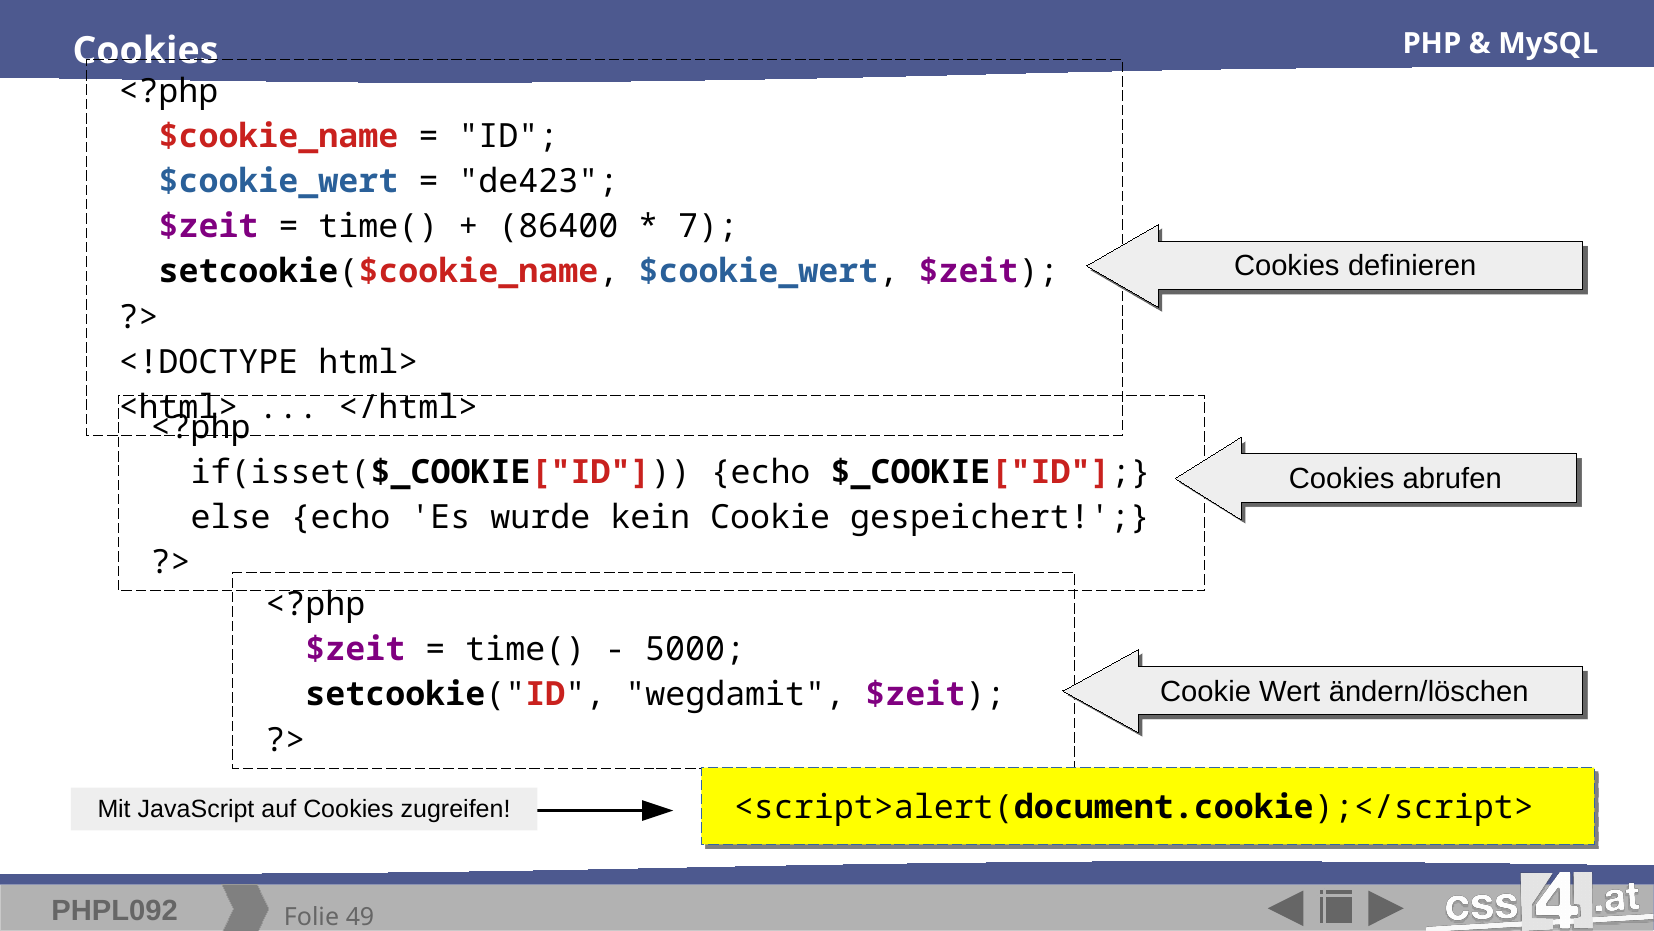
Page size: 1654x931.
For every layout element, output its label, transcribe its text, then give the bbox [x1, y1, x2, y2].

picture [1426, 872, 1654, 931]
text_box [0, 0, 1654, 83]
text_box Cookies definieren [1086, 224, 1583, 308]
text_box Cookies [57, 16, 469, 69]
text_box Cookies abrufen [1175, 437, 1577, 520]
text_box Folie <Foliennummer> [269, 891, 542, 931]
text_box <?php if(isset($_COOKIE["ID"])) {echo $_COOKIE["ID"];} else {echo 'Es wurde kein Cookie gespeichert!';} ?> [118, 419, 1205, 567]
text_box PHPL092 [36, 886, 209, 931]
text_box <?php $cookie_name = "ID"; $cookie_wert = "de423"; $zeit = time() + (86400 * 7); setcookie($cookie_name, $cookie_wert, $zeit); ?> <!DOCTYPE html> <html> ... </html> [86, 100, 1123, 395]
text_box Mit JavaScript auf Cookies zugreifen! [70, 787, 538, 831]
text_box [0, 861, 1654, 931]
text_box <script>alert(document.cookie);</script> [701, 767, 1595, 845]
text_box <?php $zeit = time() - 5000; setcookie("ID", "wegdamit", $zeit); ?> [232, 596, 1075, 745]
text_box Cookie Wert ändern/löschen [1062, 649, 1583, 733]
text_box PHP & MySQL [1387, 15, 1619, 60]
